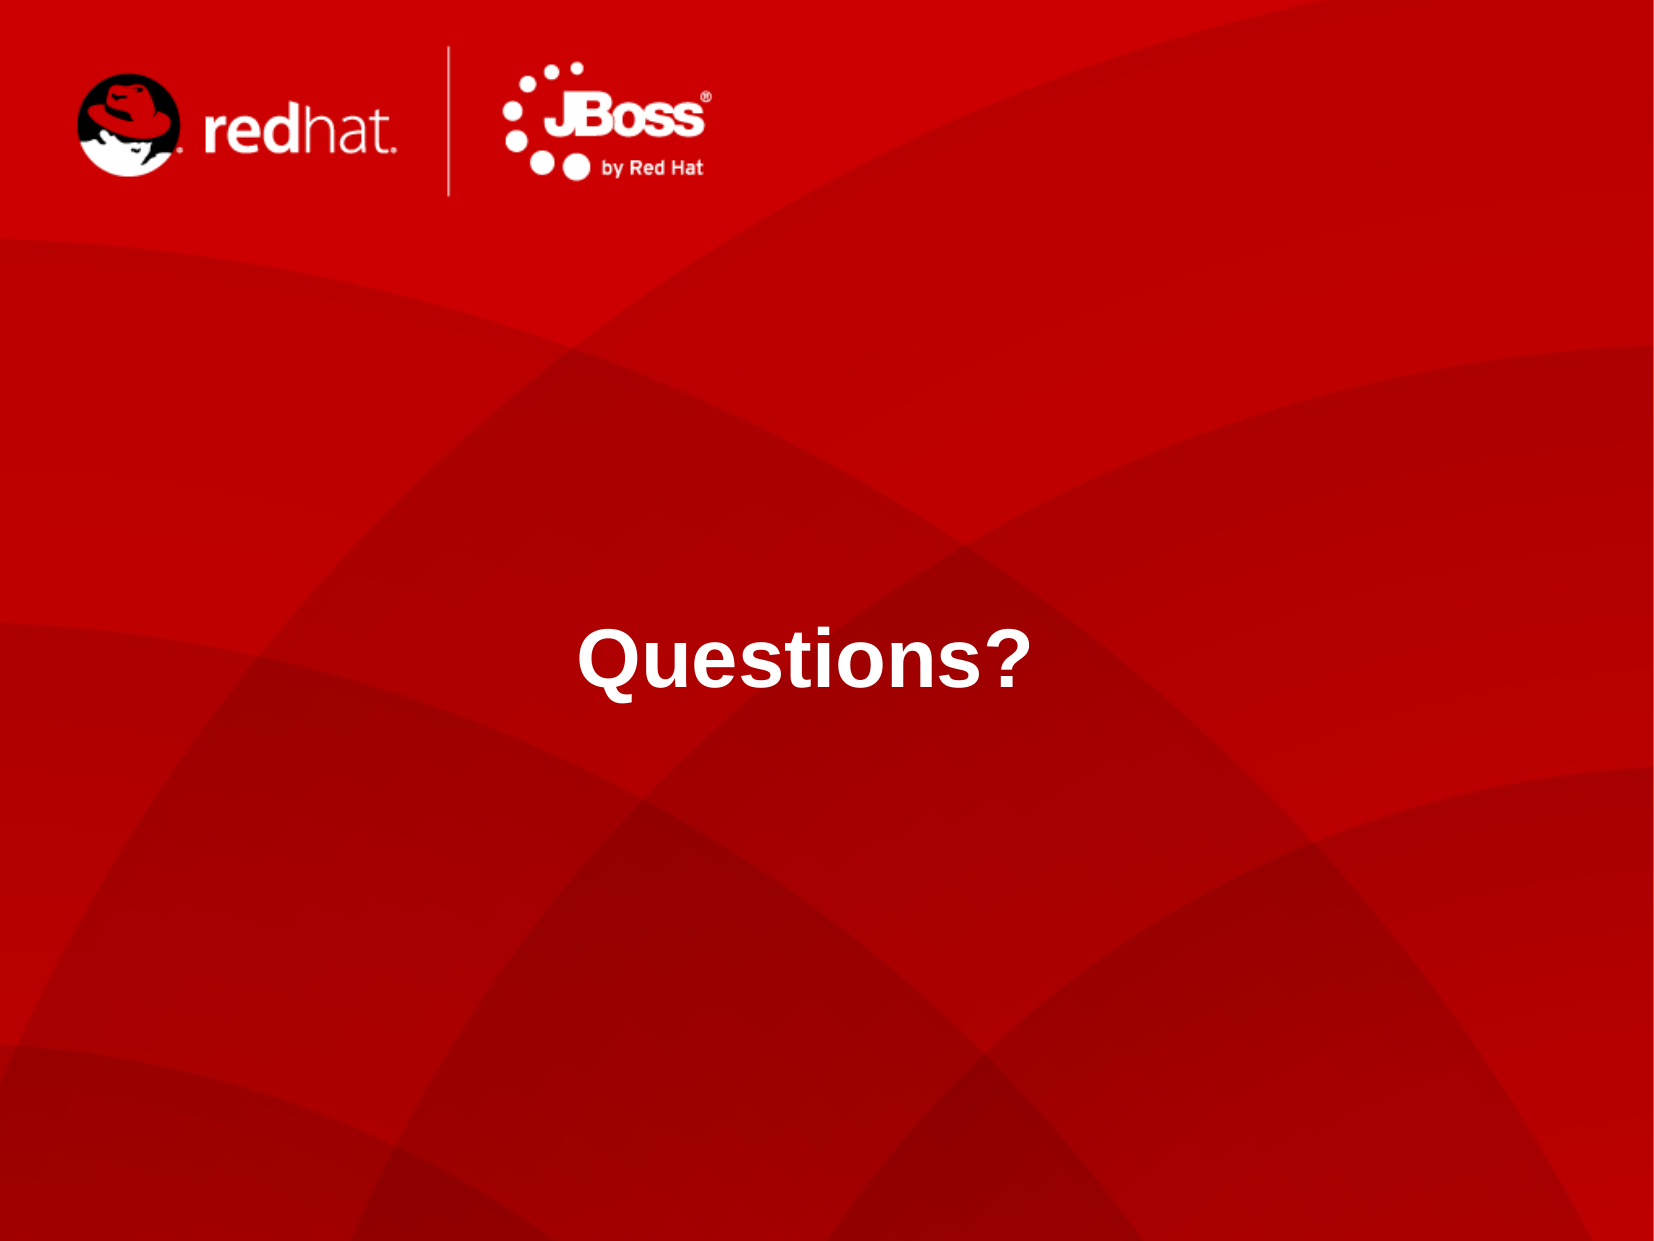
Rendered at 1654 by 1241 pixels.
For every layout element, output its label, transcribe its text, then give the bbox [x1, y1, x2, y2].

text_box Questions? [561, 604, 1051, 713]
picture [0, 0, 1654, 1241]
